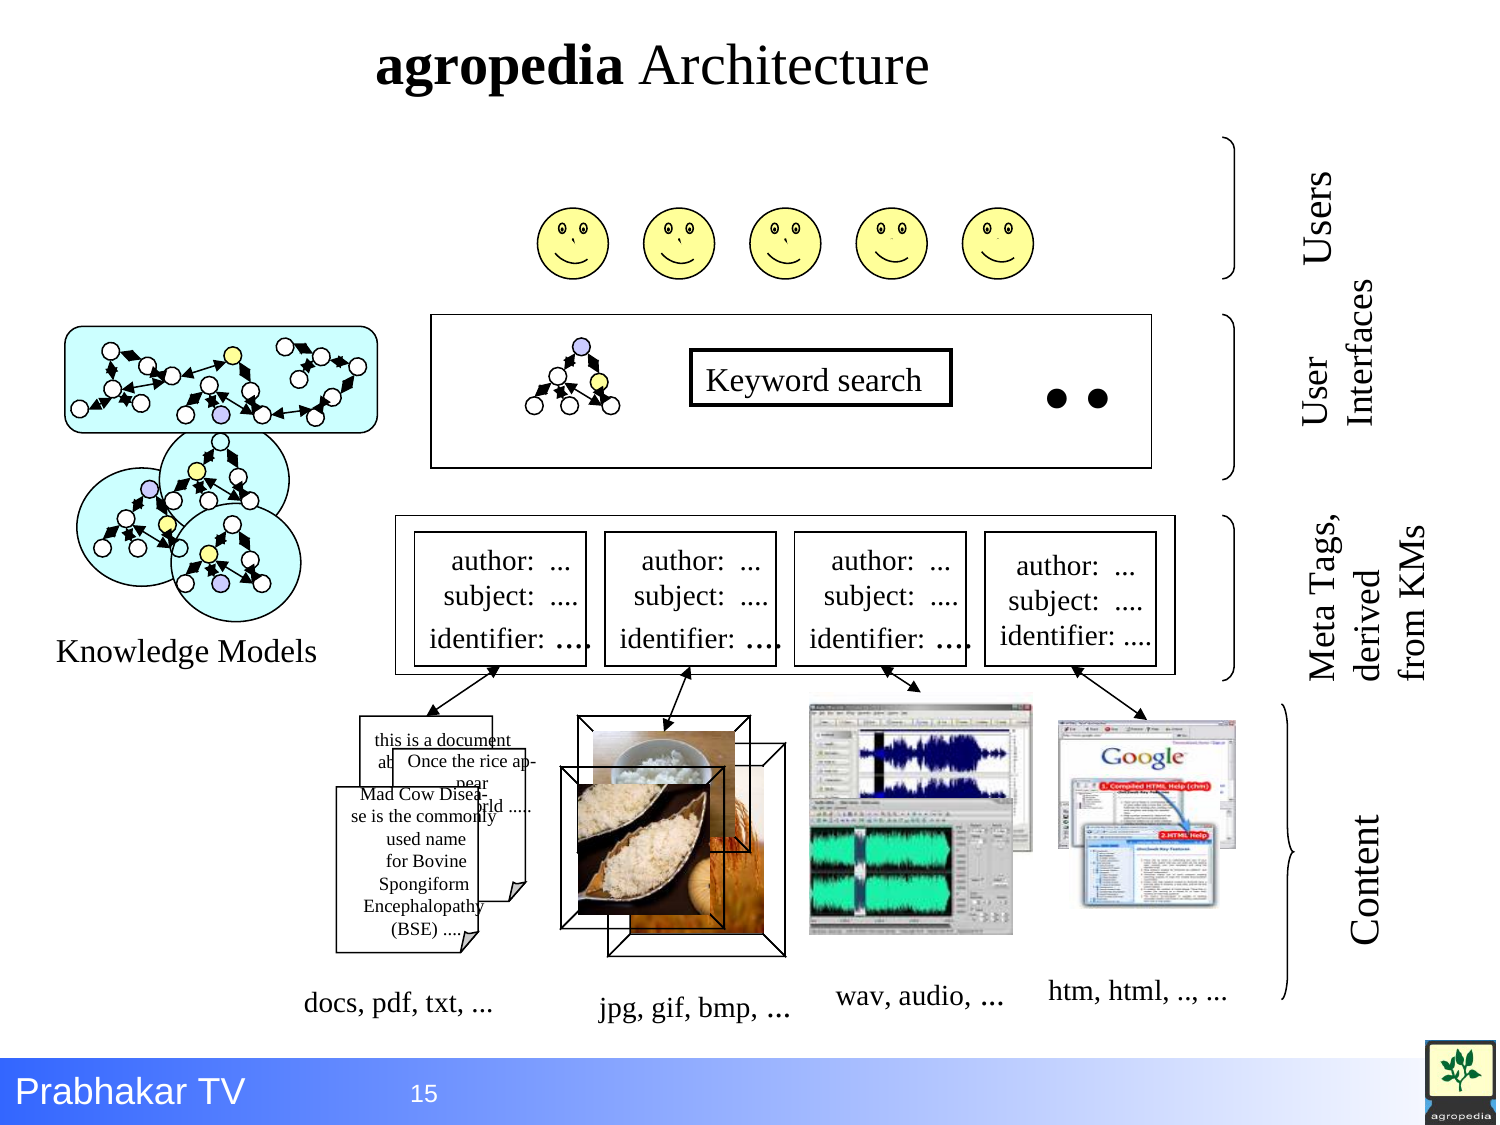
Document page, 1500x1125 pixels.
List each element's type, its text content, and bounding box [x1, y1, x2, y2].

picture [1425, 1040, 1496, 1125]
text_box [643, 208, 715, 279]
text_box Users [1281, 113, 1347, 281]
text_box [560, 396, 579, 415]
text_box Once the rice ap- pear in the world ..... [392, 748, 526, 902]
text_box agropedia Architecture [360, 19, 1128, 105]
text_box [537, 208, 609, 279]
text_box author: ... subject: .... identifier: .... [794, 532, 966, 666]
picture [1058, 720, 1236, 909]
text_box [856, 208, 928, 279]
text_box docs, pdf, txt, ... [289, 976, 509, 1027]
text_box author: ... subject: .... identifier: .... [604, 532, 777, 666]
picture [593, 731, 749, 851]
text_box Keyword search [690, 349, 951, 406]
text_box author: ... subject: .... identifier: .... [985, 532, 1157, 666]
text_box .. [1021, 231, 1199, 448]
text_box wav, audio, ... [820, 964, 1020, 1020]
text_box [548, 367, 567, 385]
text_box [525, 396, 544, 415]
text_box User Interfaces [1281, 255, 1388, 443]
text_box [749, 208, 821, 279]
text_box jpg, gif, bmp, ... [584, 976, 807, 1032]
text_box [572, 337, 591, 356]
text_box htm, html, .., ... [1033, 964, 1243, 1015]
text_box .. [1021, 315, 1151, 448]
text_box [64, 326, 378, 621]
text_box Content [1328, 762, 1395, 962]
text_box Meta Tags, derived from KMs [1288, 484, 1440, 697]
text_box [590, 373, 609, 390]
text_box [962, 208, 1034, 279]
text_box Mad Cow Disea- se is the commonly used name for Bovine Spongiform Encephalopathy (BSE) .... [336, 786, 479, 953]
picture [631, 767, 764, 933]
picture [578, 768, 723, 927]
picture [809, 692, 1033, 935]
text_box this is a document about rice and its pests..... [359, 716, 493, 786]
text_box author: ... subject: .... identifier: .... [414, 532, 586, 666]
text_box Knowledge Models [41, 621, 337, 677]
